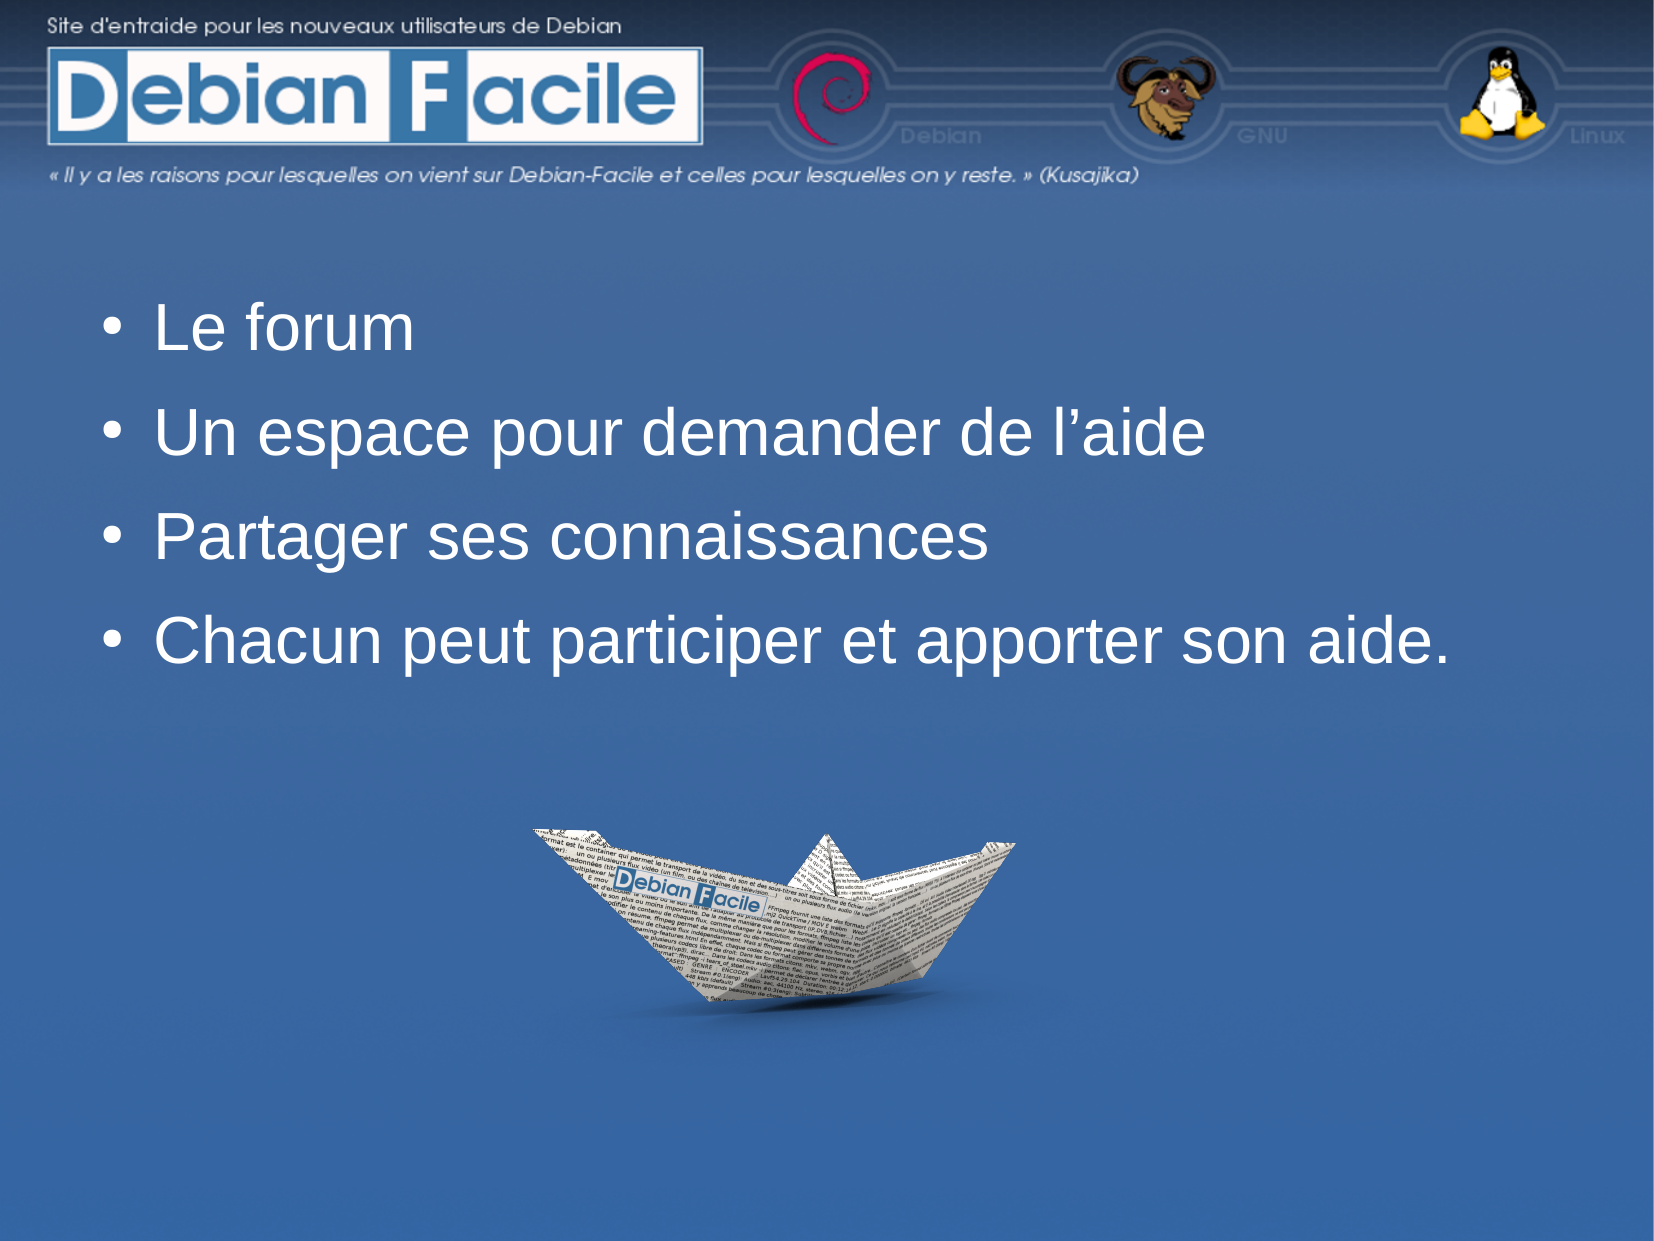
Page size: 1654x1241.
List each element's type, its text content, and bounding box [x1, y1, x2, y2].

picture [0, 0, 1654, 1241]
list Le forum Un espace pour demander de l’aide Partager ses connaissances Chacun peut participer et apporter son aide. [82, 290, 1571, 1010]
